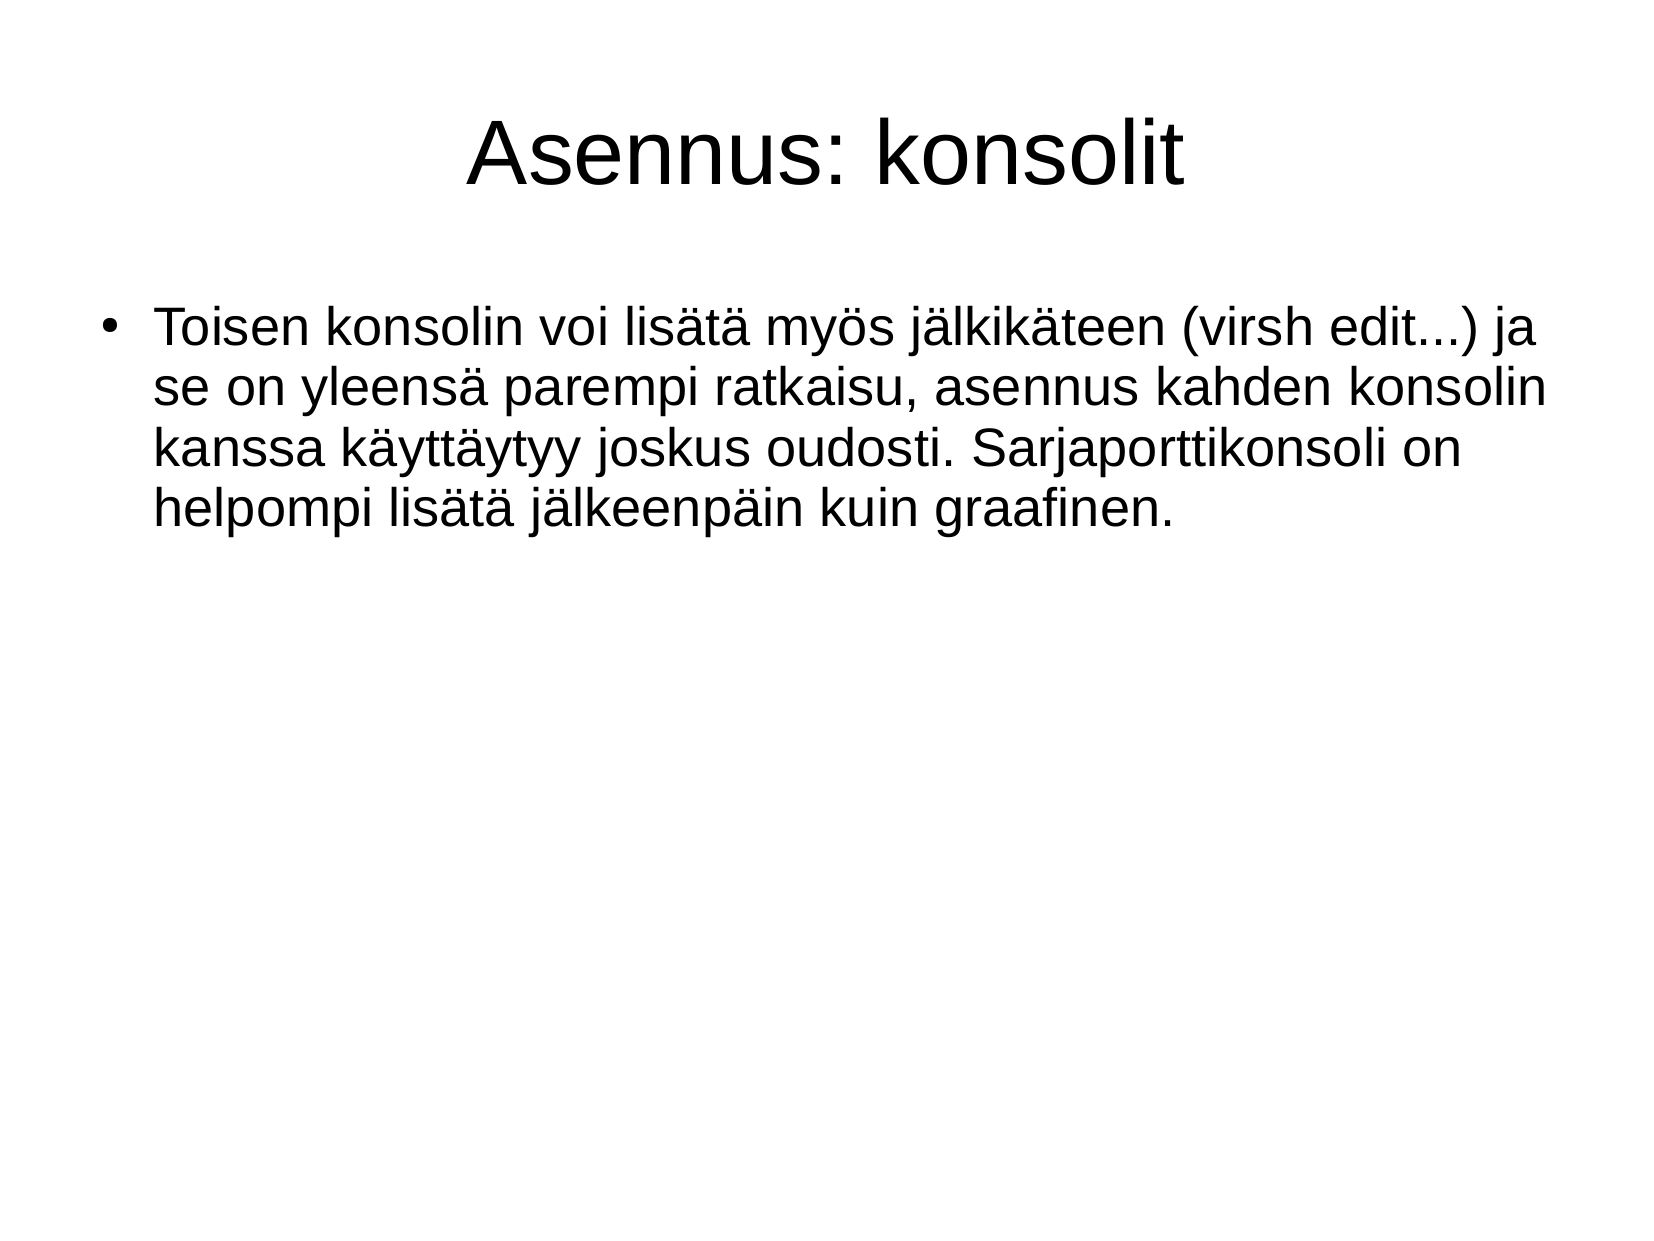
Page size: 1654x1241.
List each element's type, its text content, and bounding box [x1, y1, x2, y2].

list Toisen konsolin voi lisätä myös jälkikäteen (virsh edit...) ja se on yleensä parempi ratkaisu, asennus kahden konsolin kanssa käyttäytyy joskus oudosti. Sarjaporttikonsoli on helpompi lisätä jälkeenpäin kuin graafinen. [82, 296, 1571, 1016]
title Asennus: konsolit [82, 49, 1571, 257]
